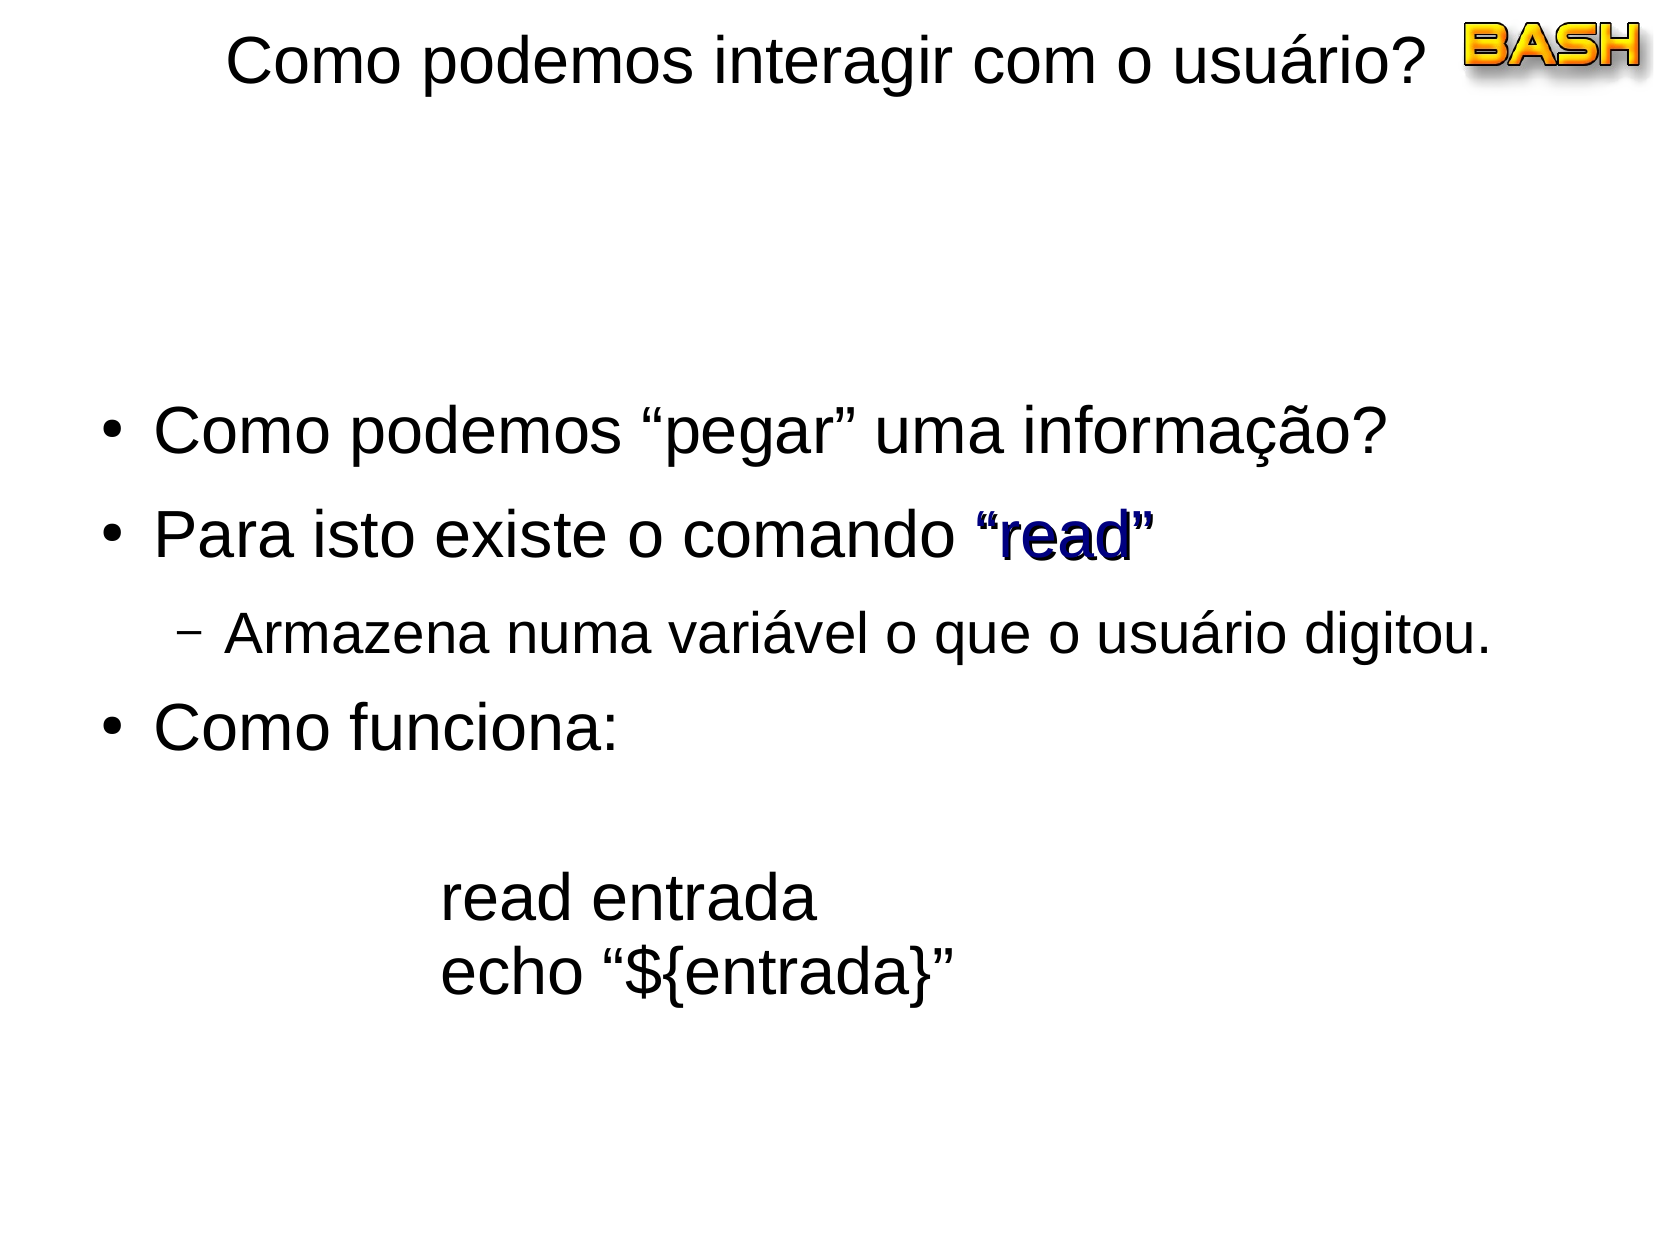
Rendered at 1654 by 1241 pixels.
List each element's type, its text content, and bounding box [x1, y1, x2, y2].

picture [1450, 0, 1654, 96]
list Como podemos “pegar” uma informação? Para isto existe o comando “read” Armazena numa variável o que o usuário digitou. Como funciona: [82, 392, 1571, 765]
title Como podemos interagir com o usuário? [82, 22, 1571, 98]
title read entrada echo “${entrada}” [440, 859, 1214, 1010]
